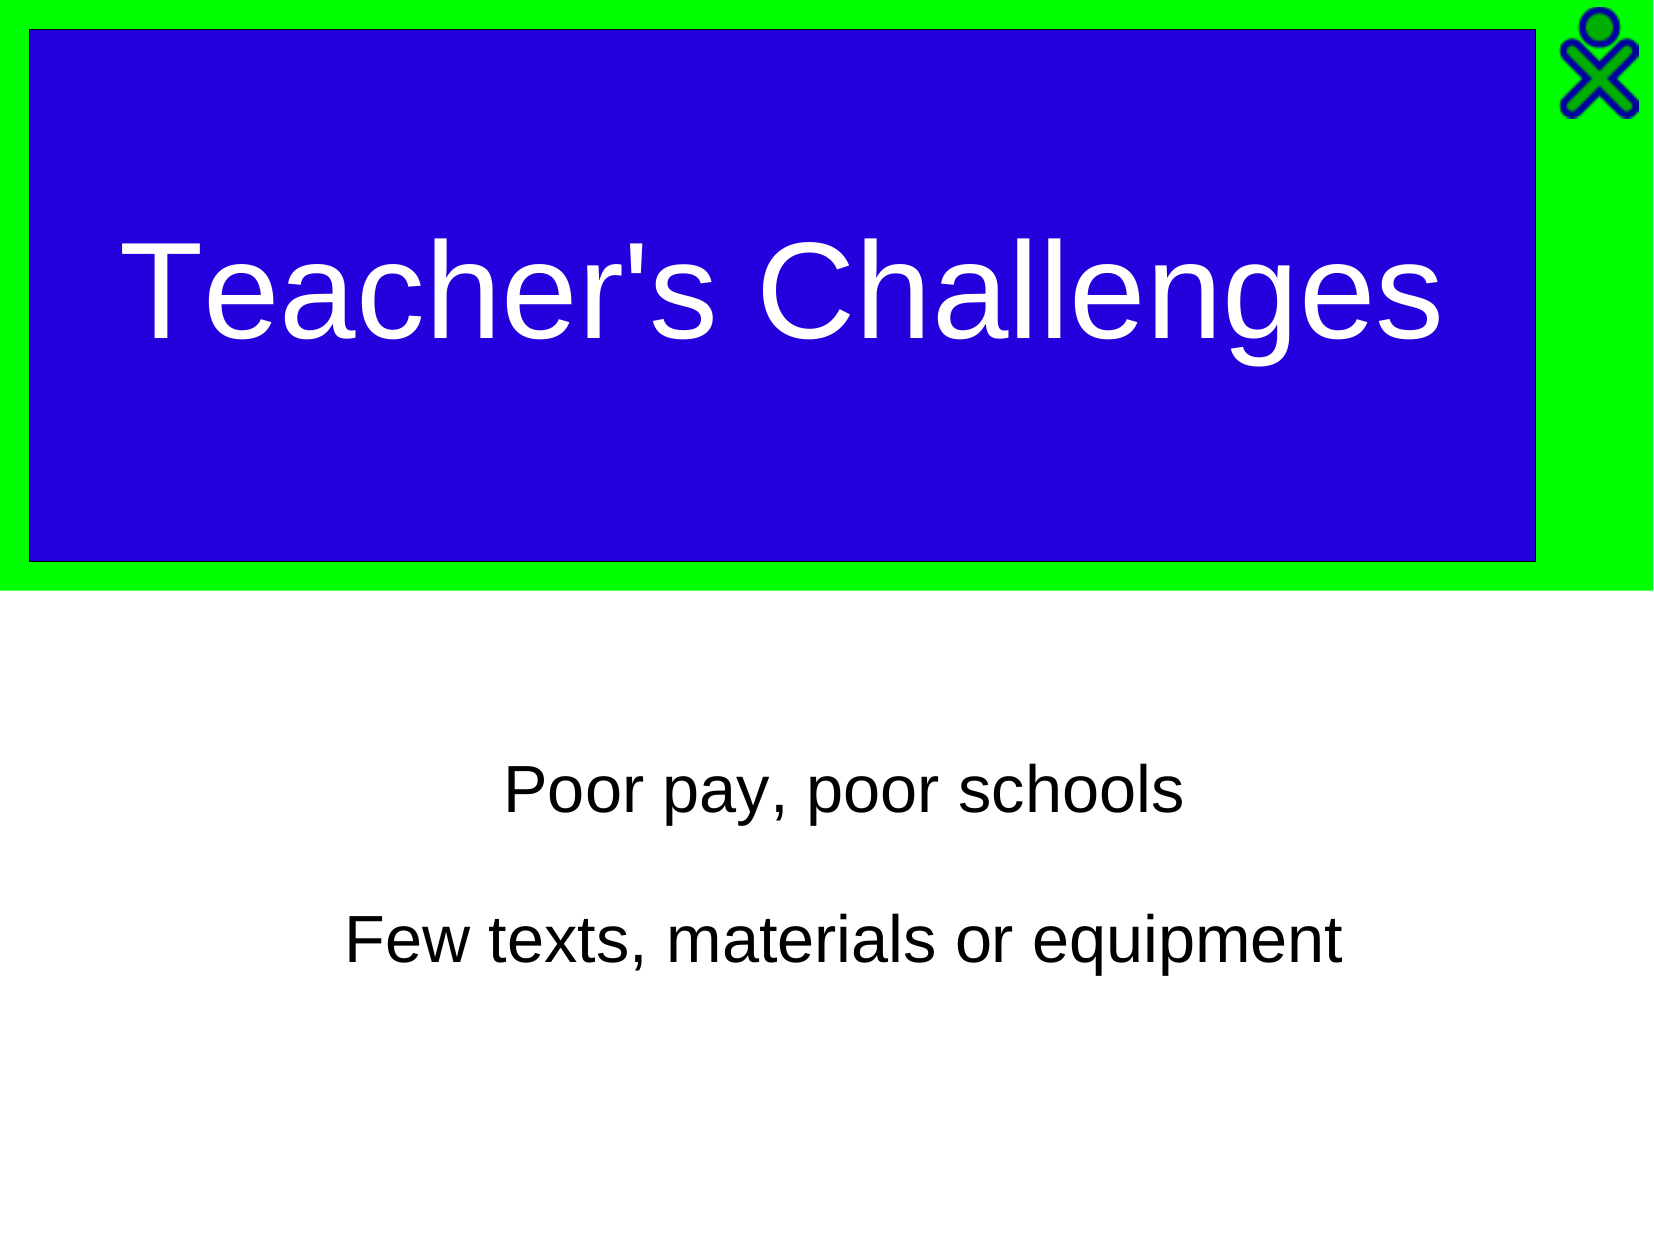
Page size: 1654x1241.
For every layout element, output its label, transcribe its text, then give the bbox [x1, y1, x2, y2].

picture [1559, 7, 1639, 119]
title Teacher's Challenges [59, 56, 1506, 525]
subtitle Poor pay, poor schools Few texts, materials or equipment [82, 627, 1571, 1102]
